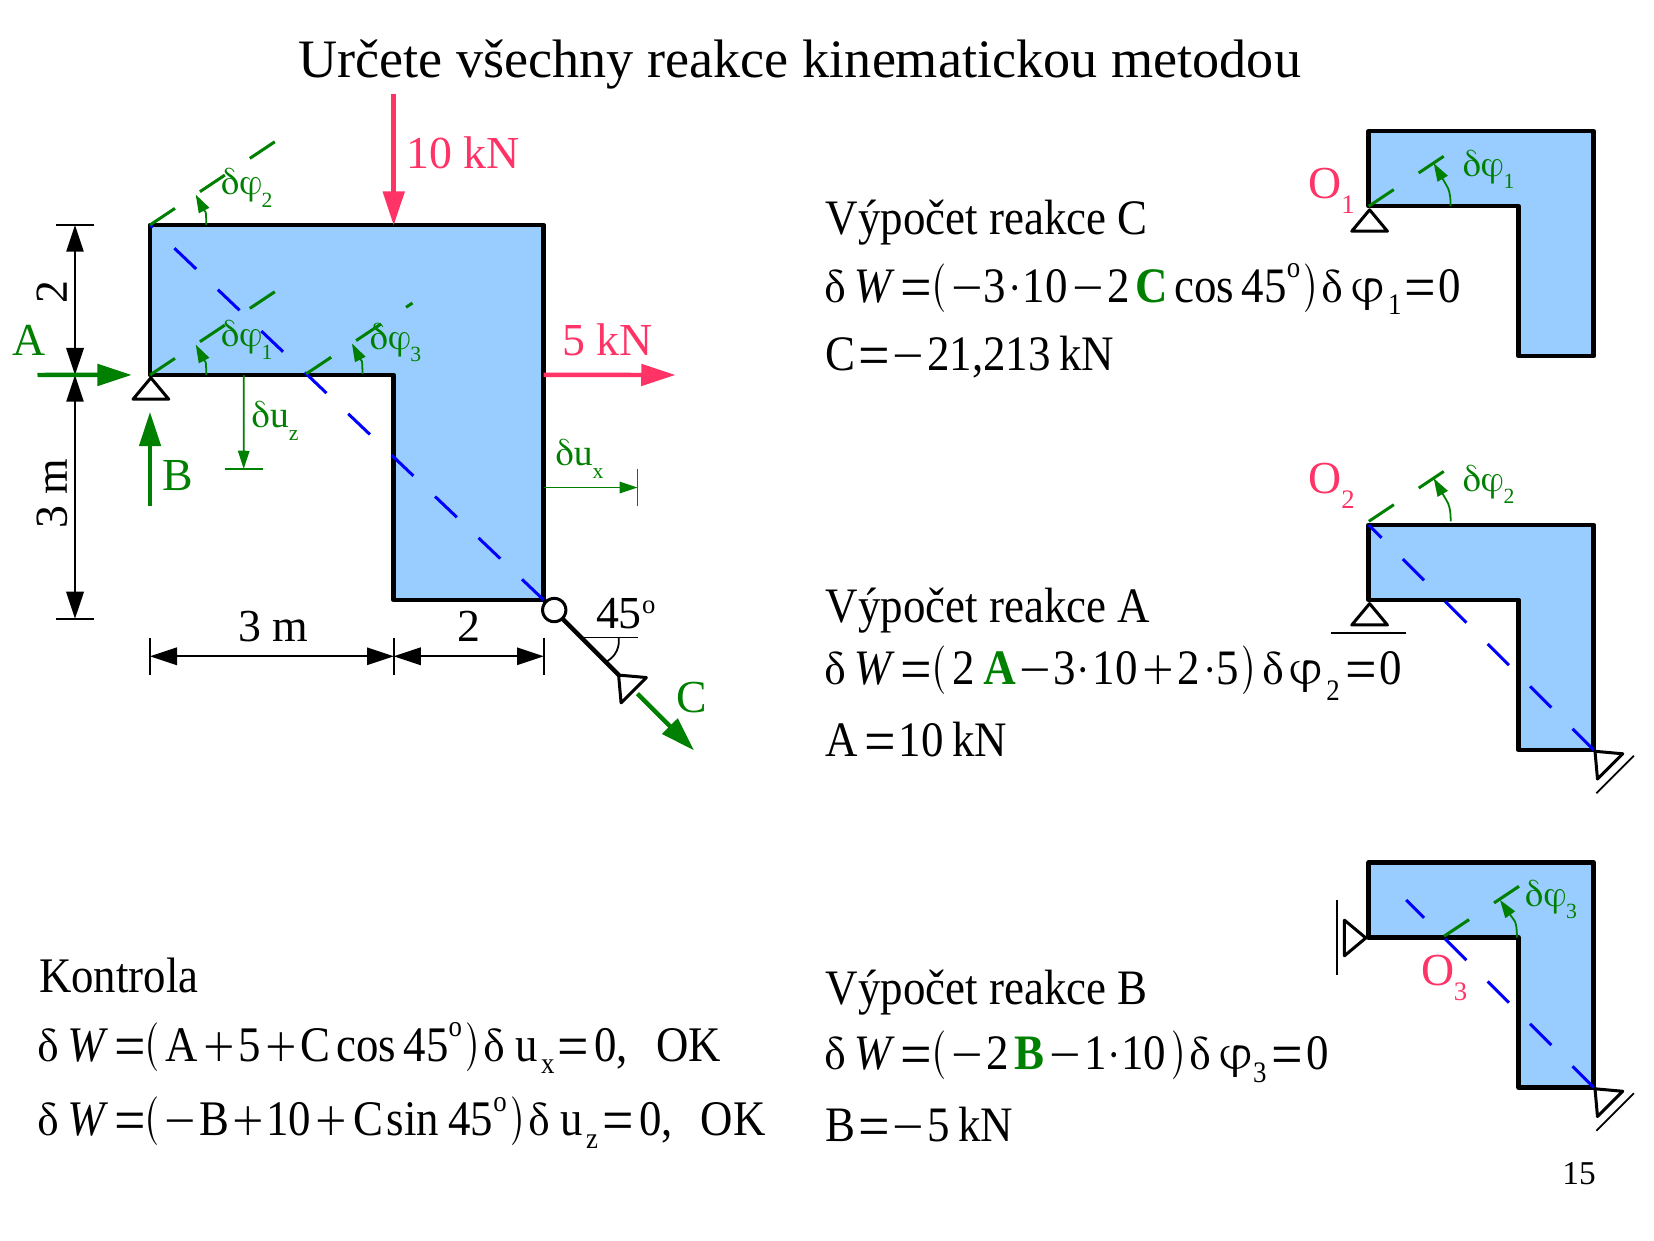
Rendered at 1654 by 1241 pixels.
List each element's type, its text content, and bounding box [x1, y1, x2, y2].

text_box [133, 377, 169, 400]
text_box [1595, 751, 1623, 780]
text_box 2 [18, 187, 90, 319]
text_box 45o [581, 580, 676, 652]
text_box dj3 [1525, 879, 1601, 940]
text_box dj2 [220, 168, 296, 229]
text_box [1344, 920, 1366, 956]
text_box O3 [1406, 937, 1500, 1018]
text_box 3 m [18, 412, 90, 544]
text_box dj2 [1462, 465, 1538, 526]
text_box [1595, 1088, 1623, 1117]
text_box 5 kN [562, 315, 657, 376]
text_box duz [251, 394, 327, 455]
text_box [1368, 131, 1594, 357]
text_box 3 m [223, 592, 355, 664]
text_box [618, 675, 647, 703]
text_box O1 [1293, 150, 1388, 230]
text_box dux [555, 432, 631, 493]
text_box [542, 598, 566, 622]
text_box dj1 [1462, 150, 1538, 210]
text_box B [162, 450, 226, 510]
chart [806, 187, 1473, 1155]
text_box O2 [1293, 445, 1388, 526]
text_box dj1 [220, 320, 296, 381]
text_box [1368, 862, 1594, 1088]
text_box A [12, 315, 76, 376]
text_box dj3 [369, 323, 445, 384]
text_box [1368, 525, 1594, 751]
text_box 10 kN [406, 127, 563, 188]
chart [19, 946, 775, 1220]
text_box 2 [442, 592, 499, 664]
text_box [150, 225, 544, 601]
text_box C [676, 671, 740, 732]
text_box [1351, 603, 1388, 625]
title Určete všechny reakce kinematickou metodou [56, 0, 1545, 132]
